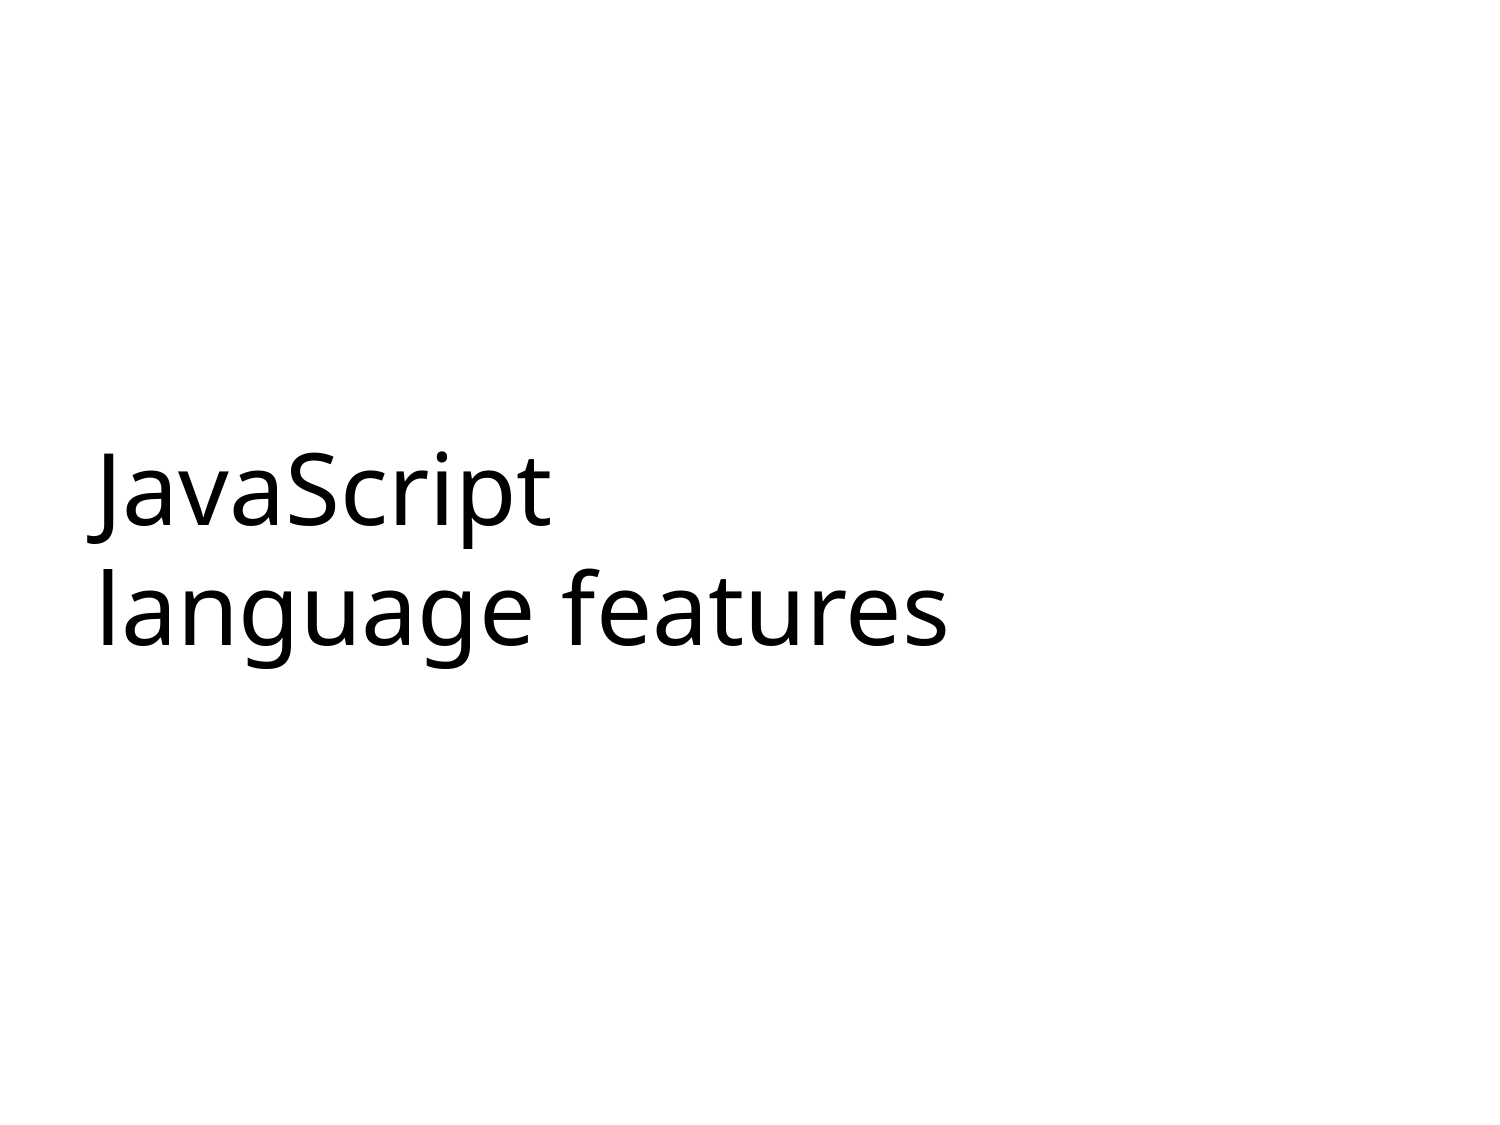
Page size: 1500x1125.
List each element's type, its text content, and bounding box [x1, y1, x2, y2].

title JavaScript language features [80, 98, 1125, 994]
